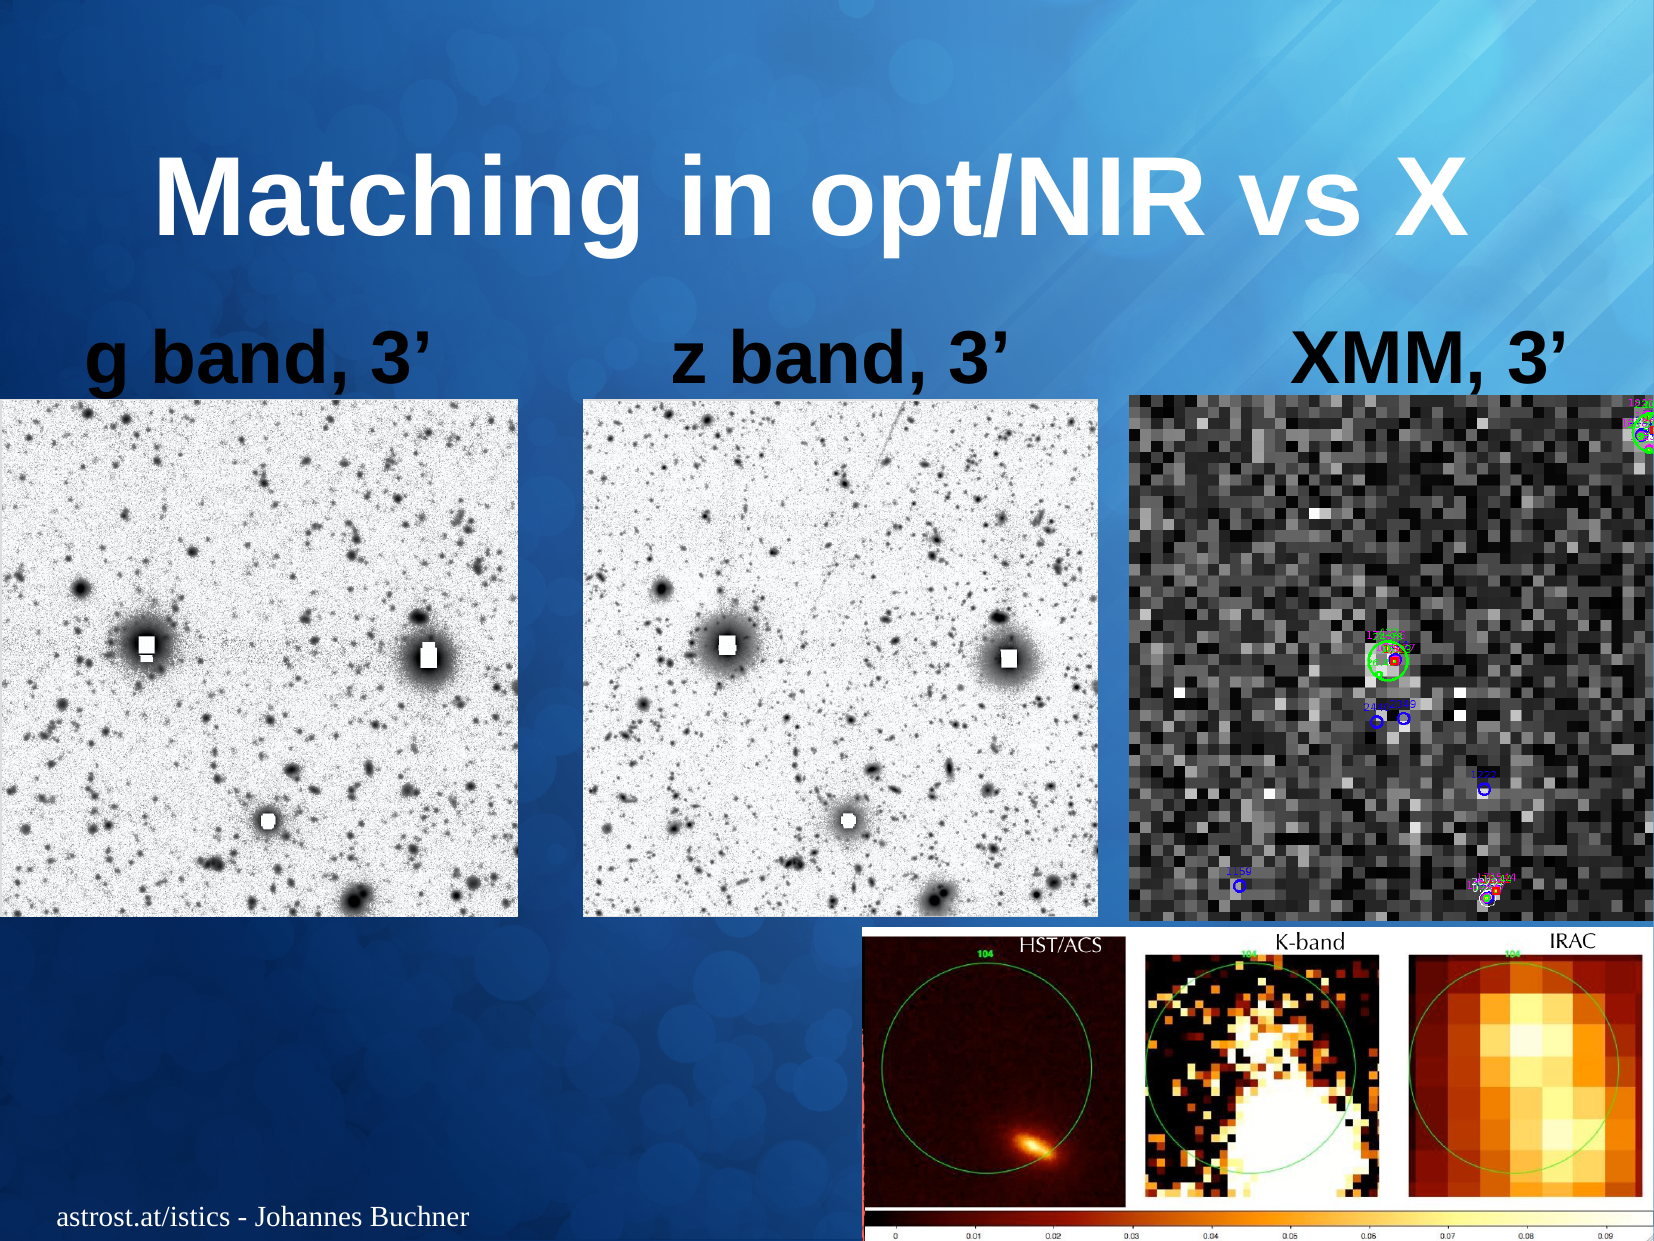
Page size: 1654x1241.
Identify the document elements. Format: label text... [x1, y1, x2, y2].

text_box z band, 3’ [661, 299, 1020, 407]
title Matching in opt/NIR vs X [118, 112, 1506, 281]
picture [0, 0, 1654, 1241]
text_box XMM, 3’ [1282, 299, 1579, 395]
text_box g band, 3’ [75, 299, 442, 407]
